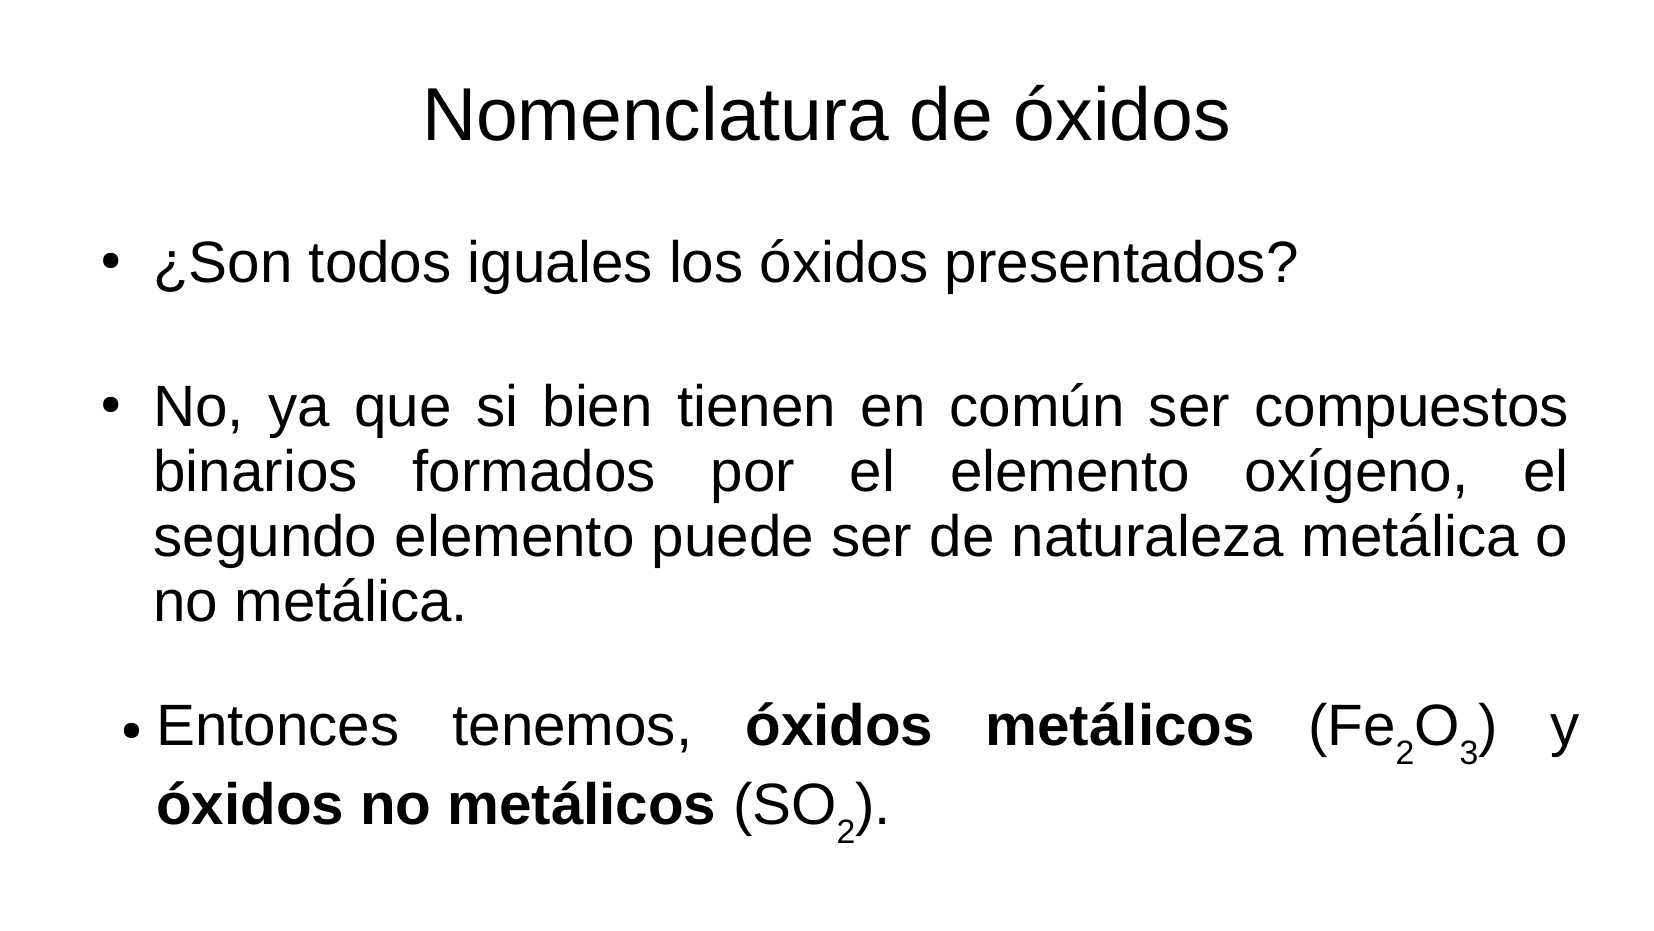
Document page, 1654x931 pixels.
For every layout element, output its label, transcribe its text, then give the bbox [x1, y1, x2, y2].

text_box Entonces tenemos, óxidos metálicos (Fe2O3) y óxidos no metálicos (SO2). [106, 685, 1595, 859]
list No, ya que si bien tienen en común ser compuestos binarios formados por el elemento oxígeno, el segundo elemento puede ser de naturaleza metálica o no metálica. [82, 357, 1571, 650]
list ¿Son todos iguales los óxidos presentados? [82, 193, 1571, 331]
title Nomenclatura de óxidos [82, 37, 1571, 193]
